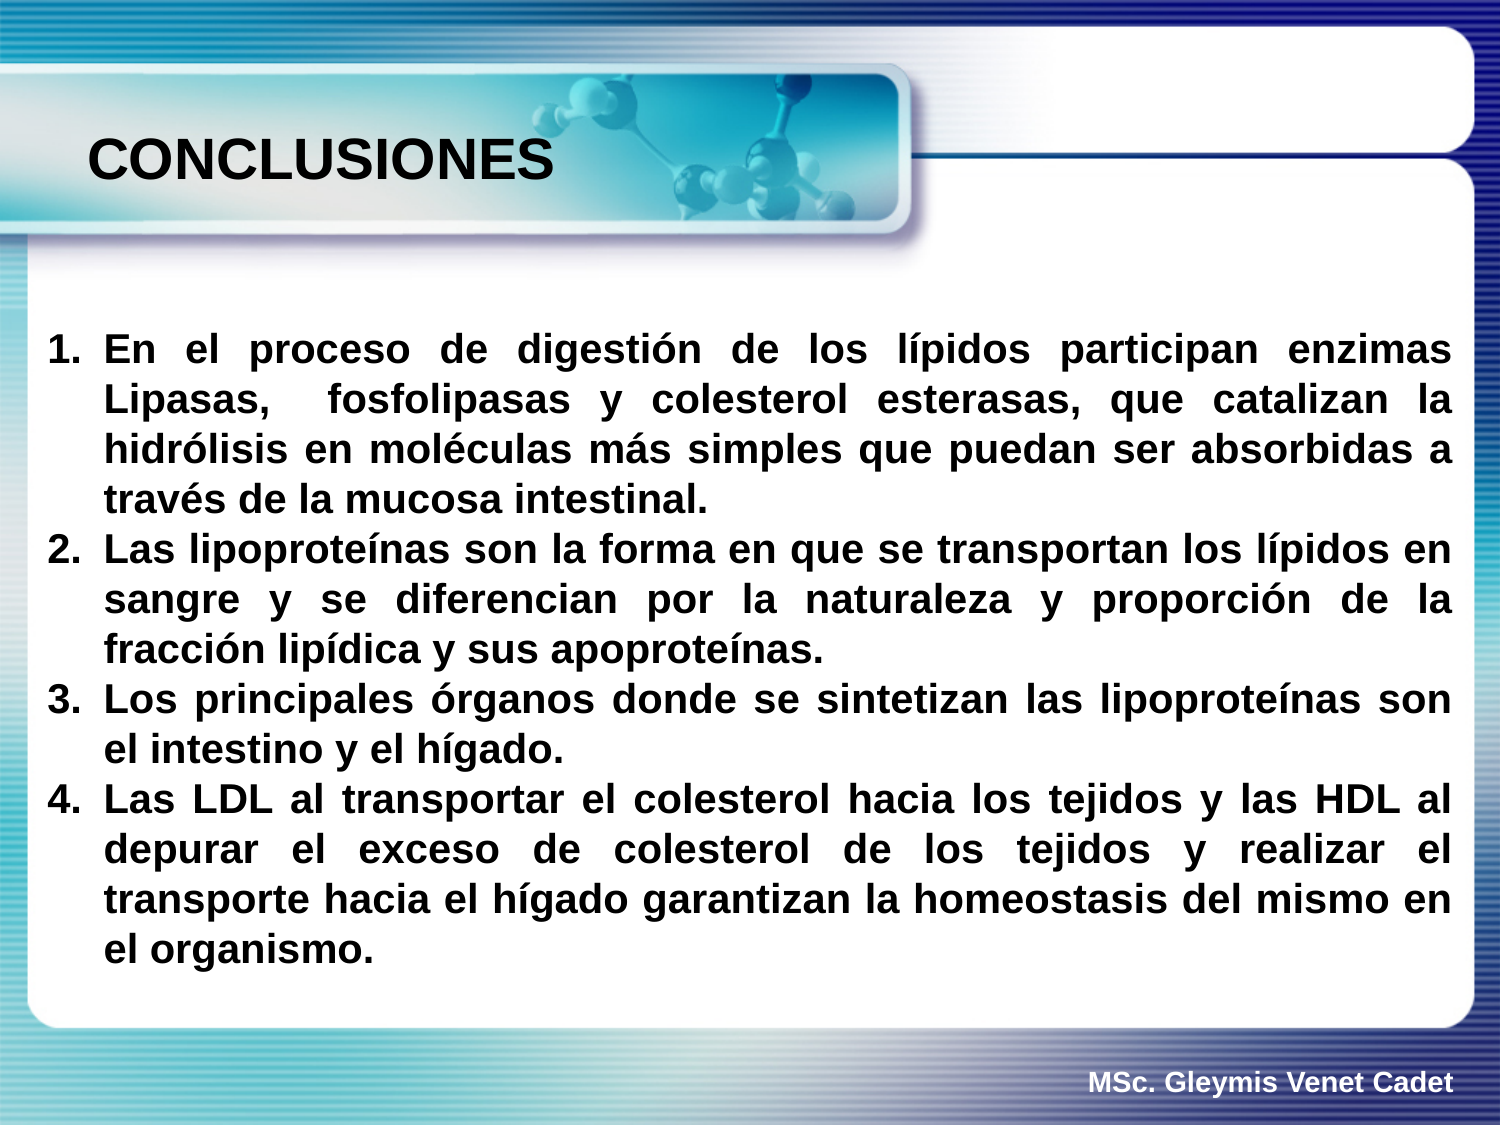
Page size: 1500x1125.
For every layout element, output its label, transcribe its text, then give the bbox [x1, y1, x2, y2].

picture [0, 0, 1500, 1125]
text_box En el proceso de digestión de los lípidos participan enzimas Lipasas, fosfolipasas y colesterol esterasas, que catalizan la hidrólisis en moléculas más simples que puedan ser absorbidas a través de la mucosa intestinal. Las lipoproteínas son la forma en que se transportan los lípidos en sangre y se diferencian por la naturaleza y proporción de la fracción lipídica y sus apoproteínas. Los principales órganos donde se sintetizan las lipoproteínas son el intestino y el hígado. Las LDL al transportar el colesterol hacia los tejidos y las HDL al depurar el exceso de colesterol de los tejidos y realizar el transporte hacia el hígado garantizan la homeostasis del mismo en el organismo. [32, 314, 1468, 1030]
text_box CONCLUSIONES [3, 113, 639, 199]
text_box MSc. Gleymis Venet Cadet [1073, 1056, 1478, 1106]
